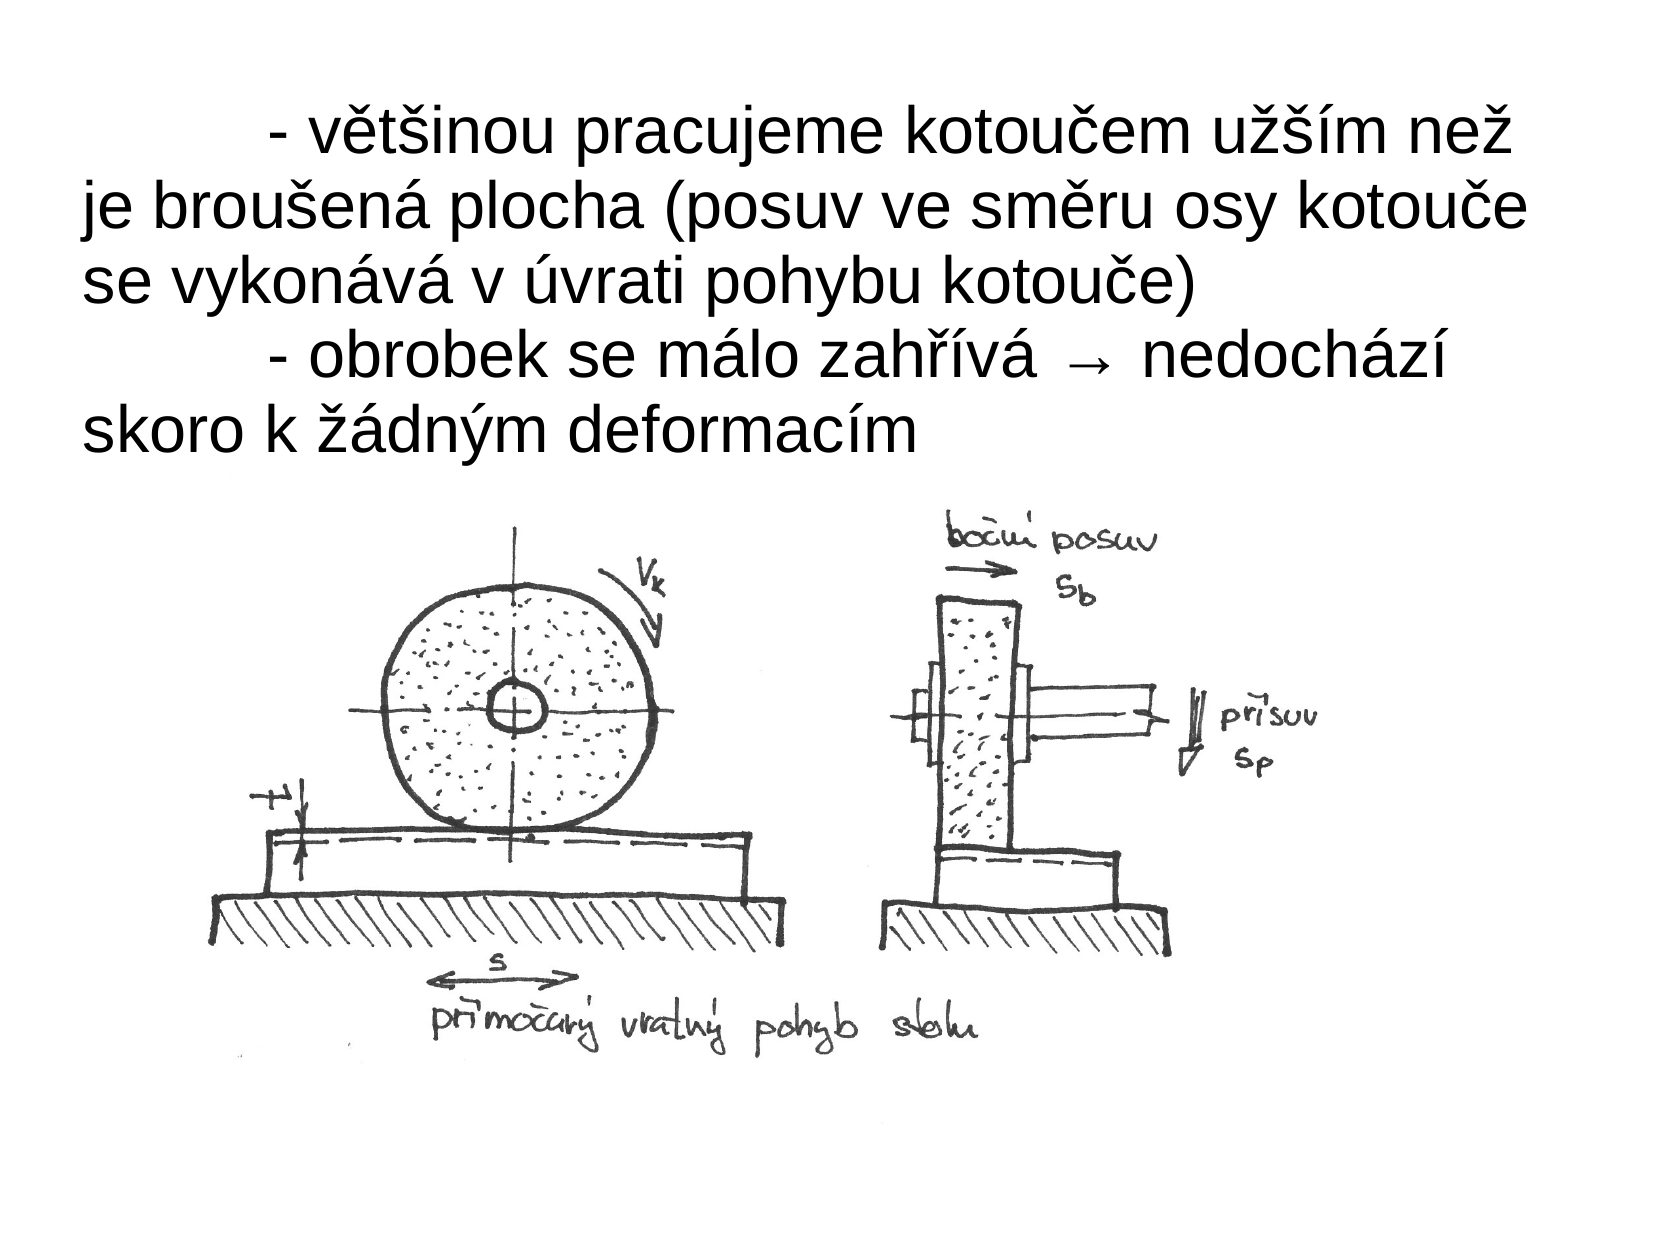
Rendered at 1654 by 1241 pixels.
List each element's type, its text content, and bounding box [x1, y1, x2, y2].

picture [206, 472, 1335, 1124]
subtitle - většinou pracujeme kotoučem užším než je broušená plocha (posuv ve směru osy kotouče se vykonává v úvrati pohybu kotouče) - obrobek se málo zahřívá → nedochází skoro k žádným deformacím [82, 56, 1571, 1102]
